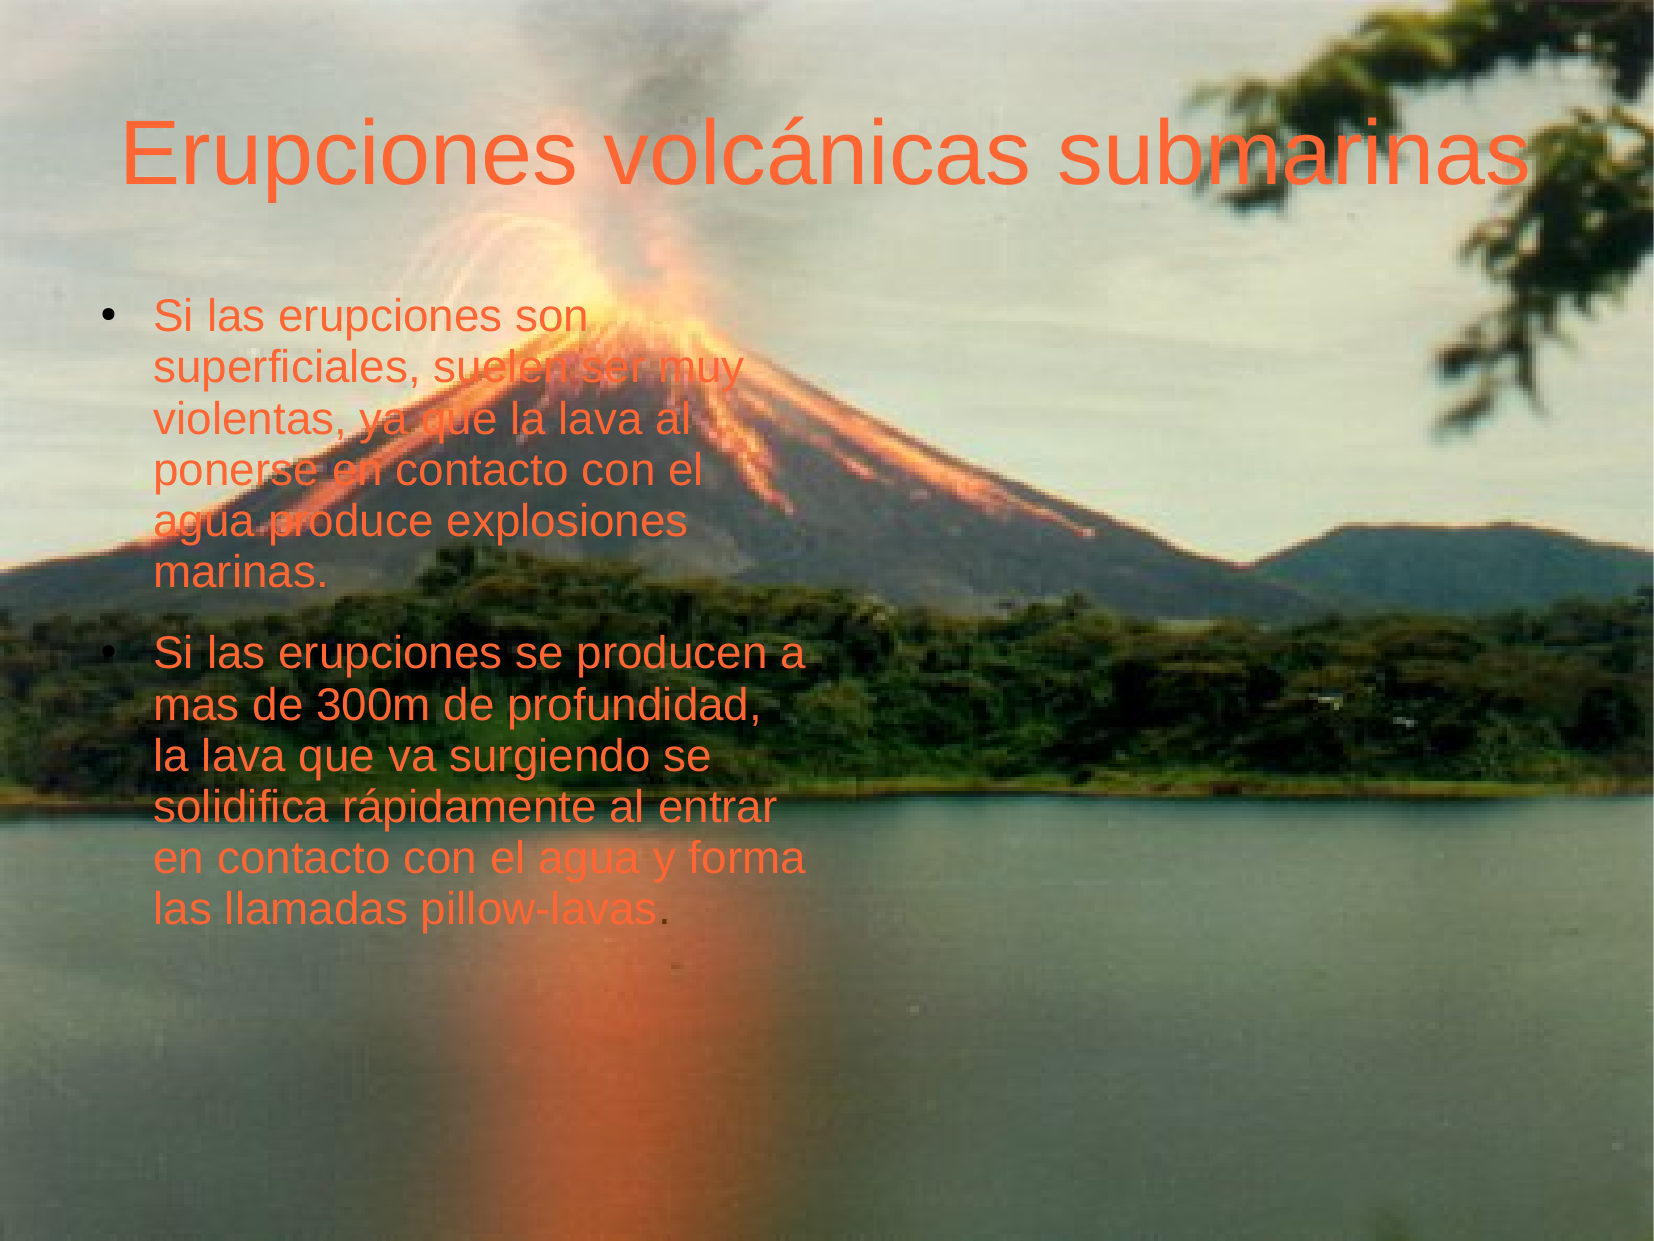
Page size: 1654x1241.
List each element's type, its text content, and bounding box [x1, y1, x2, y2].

list Si las erupciones son superficiales, suelen ser muy violentas, ya que la lava al ponerse en contacto con el agua produce explosiones marinas. Si las erupciones se producen a mas de 300m de profundidad, la lava que va surgiendo se solidifica rápidamente al entrar en contacto con el agua y forma las llamadas pillow-lavas. [82, 290, 809, 1109]
title Erupciones volcánicas submarinas [82, 49, 1571, 257]
picture [0, 0, 1654, 1241]
